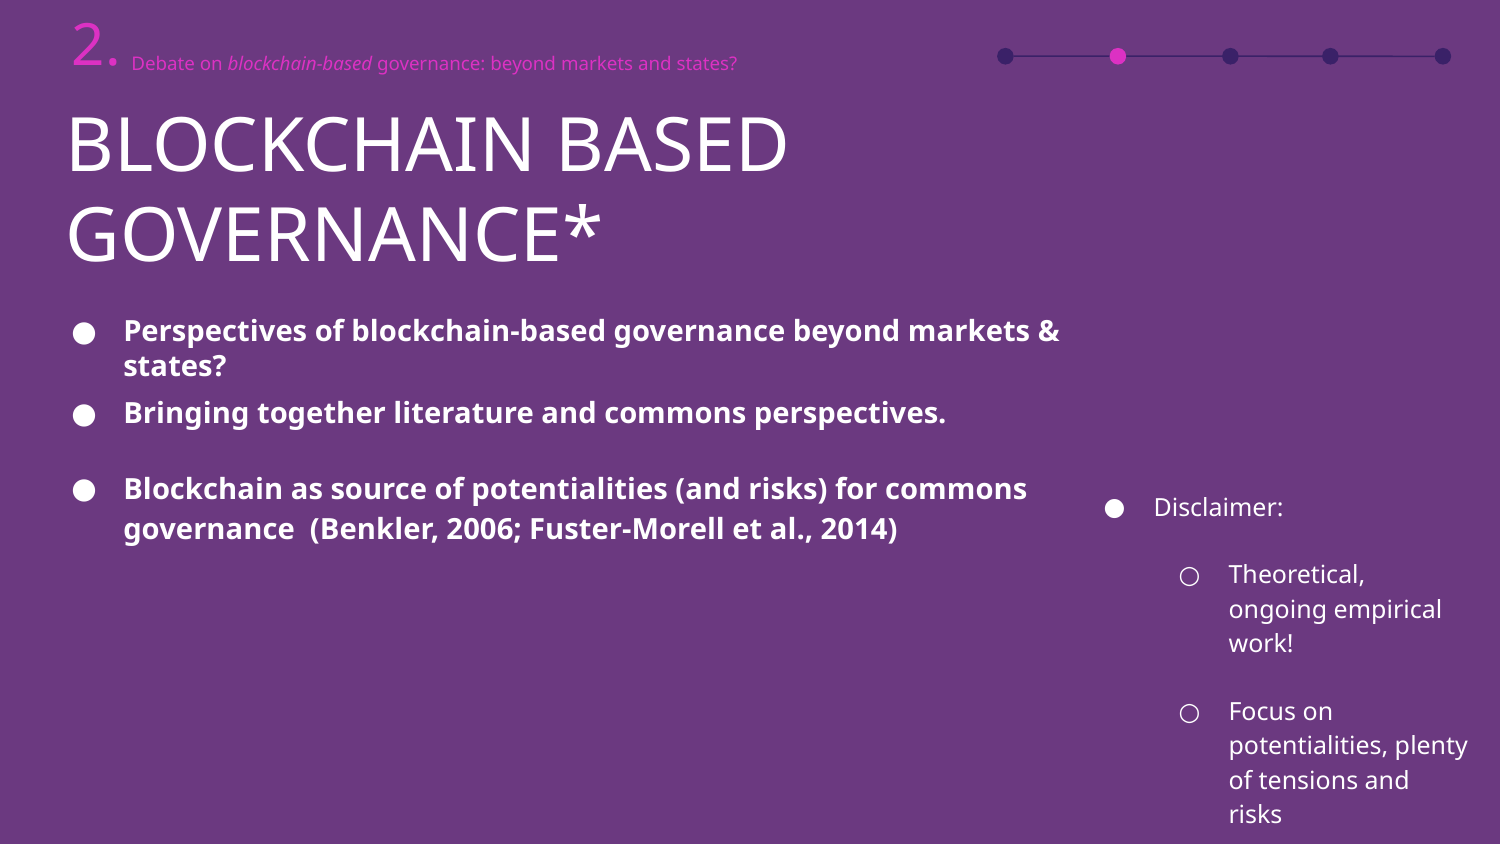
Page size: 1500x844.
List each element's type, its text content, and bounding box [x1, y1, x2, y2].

list Disclaimer: Theoretical, ongoing empirical work! Focus on potentialities, plenty of tensions and risks [1063, 408, 1484, 632]
text_box [997, 47, 1014, 65]
title BLOCKCHAIN BASED GOVERNANCE* [50, 81, 948, 199]
list Debate on blockchain-based governance: beyond markets and states? [116, 33, 976, 82]
text_box [1322, 47, 1339, 65]
title 2. [56, 0, 165, 98]
list Perspectives of blockchain-based governance beyond markets & states? Bringing together literature and commons perspectives. Blockchain as source of potentialities (and risks) for commons governance (Benkler, 2006; Fuster-Morell et al., 2014) [33, 297, 1103, 613]
text_box [1109, 47, 1127, 65]
text_box [1222, 47, 1239, 65]
text_box [1434, 47, 1452, 65]
